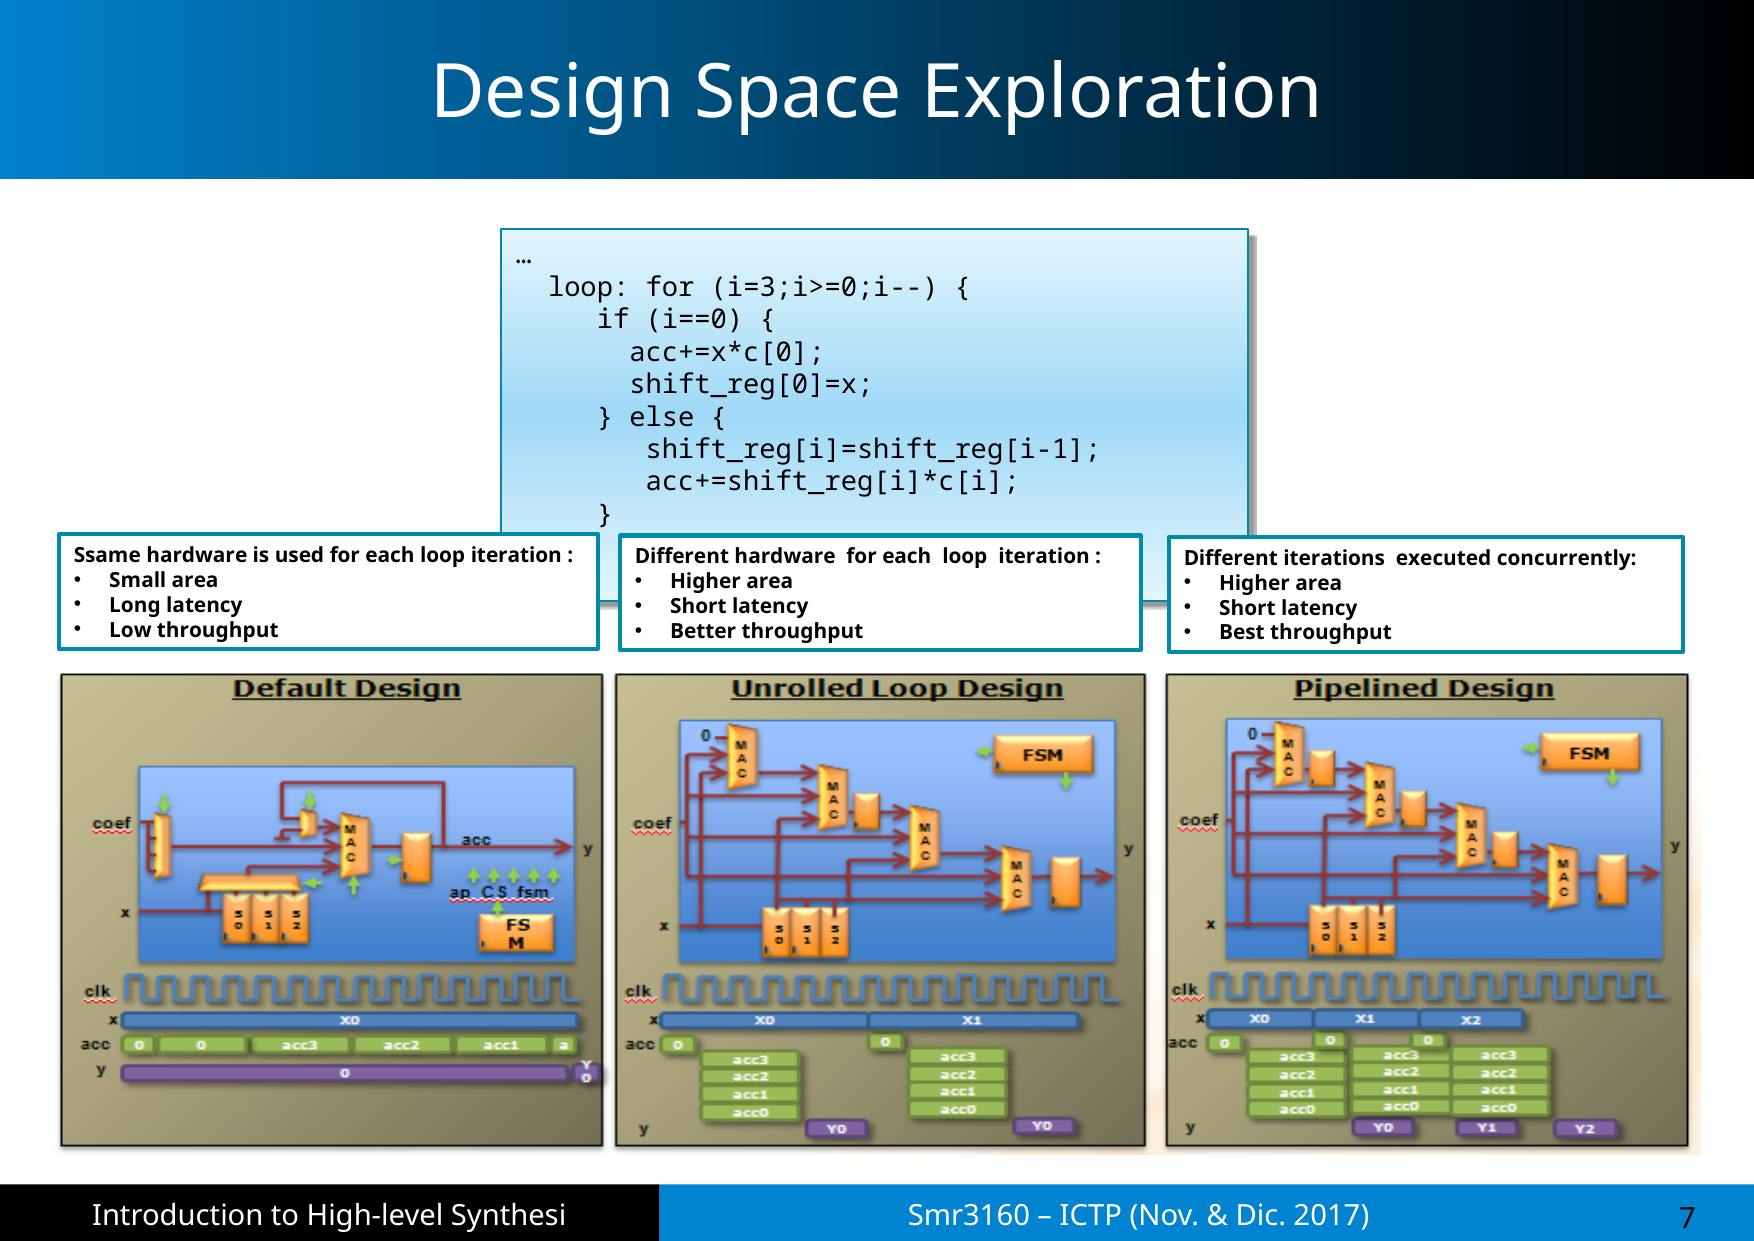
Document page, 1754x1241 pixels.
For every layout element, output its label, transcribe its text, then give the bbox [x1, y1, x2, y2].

text_box … loop: for (i=3;i>=0;i--) { if (i==0) { acc+=x*c[0]; shift_reg[0]=x; } else { shift_reg[i]=shift_reg[i-1]; acc+=shift_reg[i]*c[i]; } } …. [500, 229, 1249, 602]
text_box Different iterations executed concurrently: Higher area Short latency Best throughput [1169, 536, 1684, 652]
text_box Ssame hardware is used for each loop iteration : Small area Long latency Low throughput [58, 533, 598, 649]
title Design Space Exploration [87, 37, 1667, 139]
picture [51, 664, 1701, 1155]
text_box Different hardware for each loop iteration : Higher area Short latency Better throughput [620, 535, 1141, 651]
